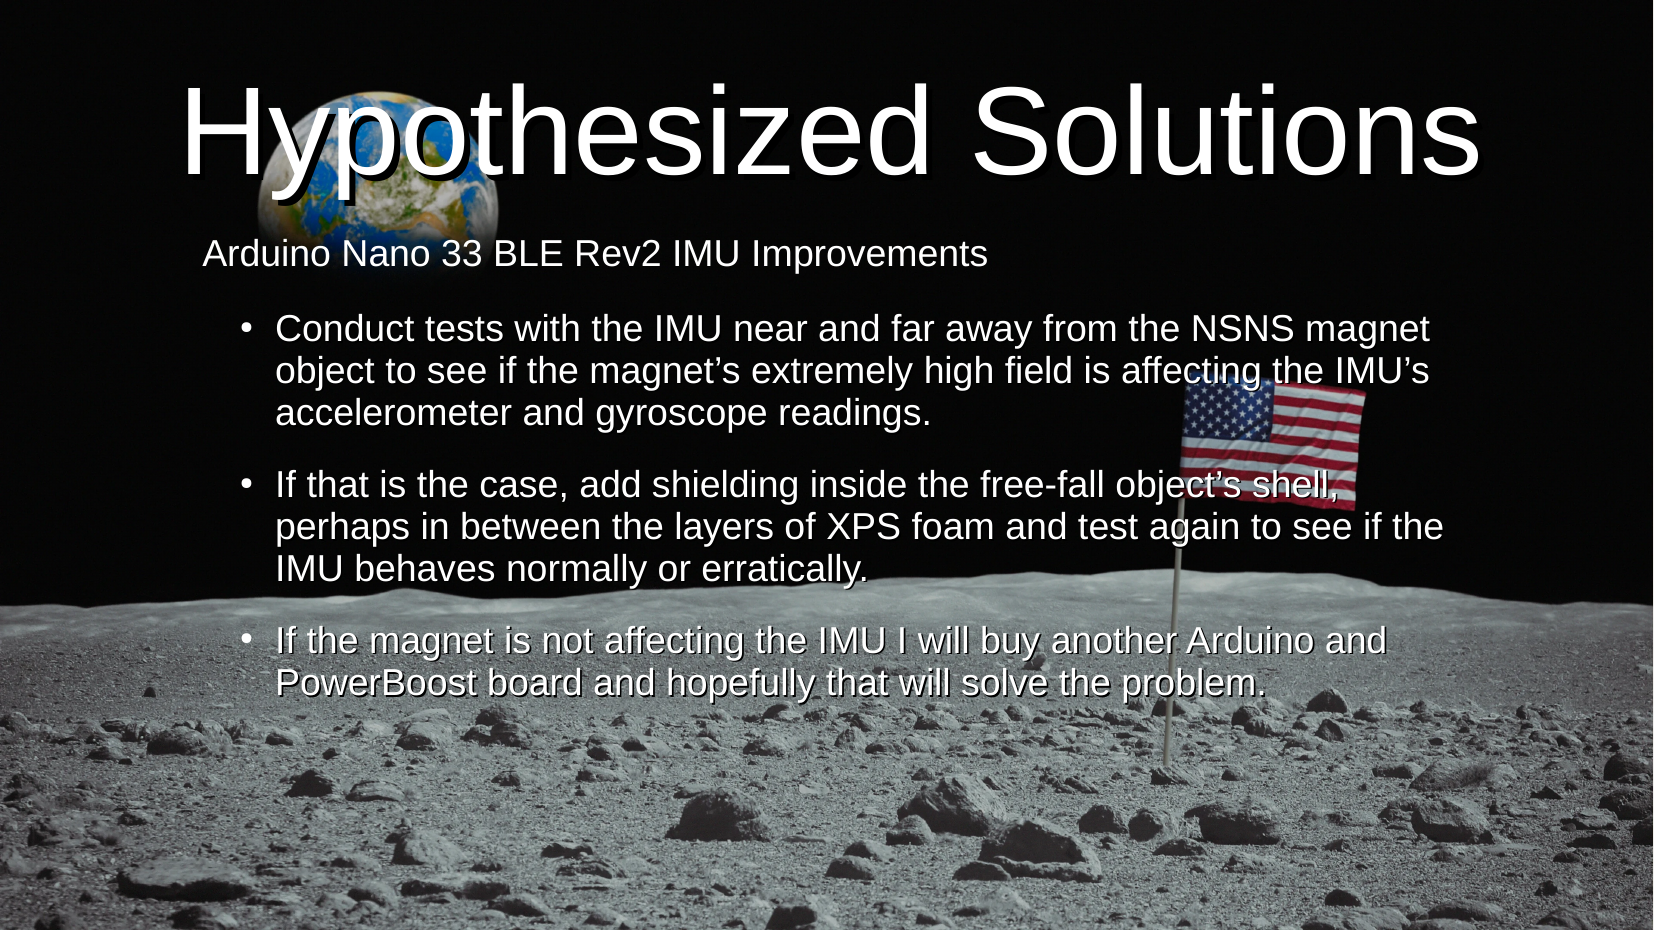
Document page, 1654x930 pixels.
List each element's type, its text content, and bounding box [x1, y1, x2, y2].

text_box Arduino Nano 33 BLE Rev2 IMU Improvements [187, 225, 1013, 338]
title Hypothesized Solutions [87, 37, 1576, 226]
picture [0, 0, 1654, 930]
text_box Conduct tests with the IMU near and far away from the NSNS magnet object to see if the magnet’s extremely high field is affecting the IMU’s accelerometer and gyroscope readings. If that is the case, add shielding inside the free-fall object’s shell, perhaps in between the layers of XPS foam and test again to see if the IMU behaves normally or erratically. If the magnet is not affecting the IMU I will buy another Arduino and PowerBoost board and hopefully that will solve the problem. [225, 300, 1463, 901]
